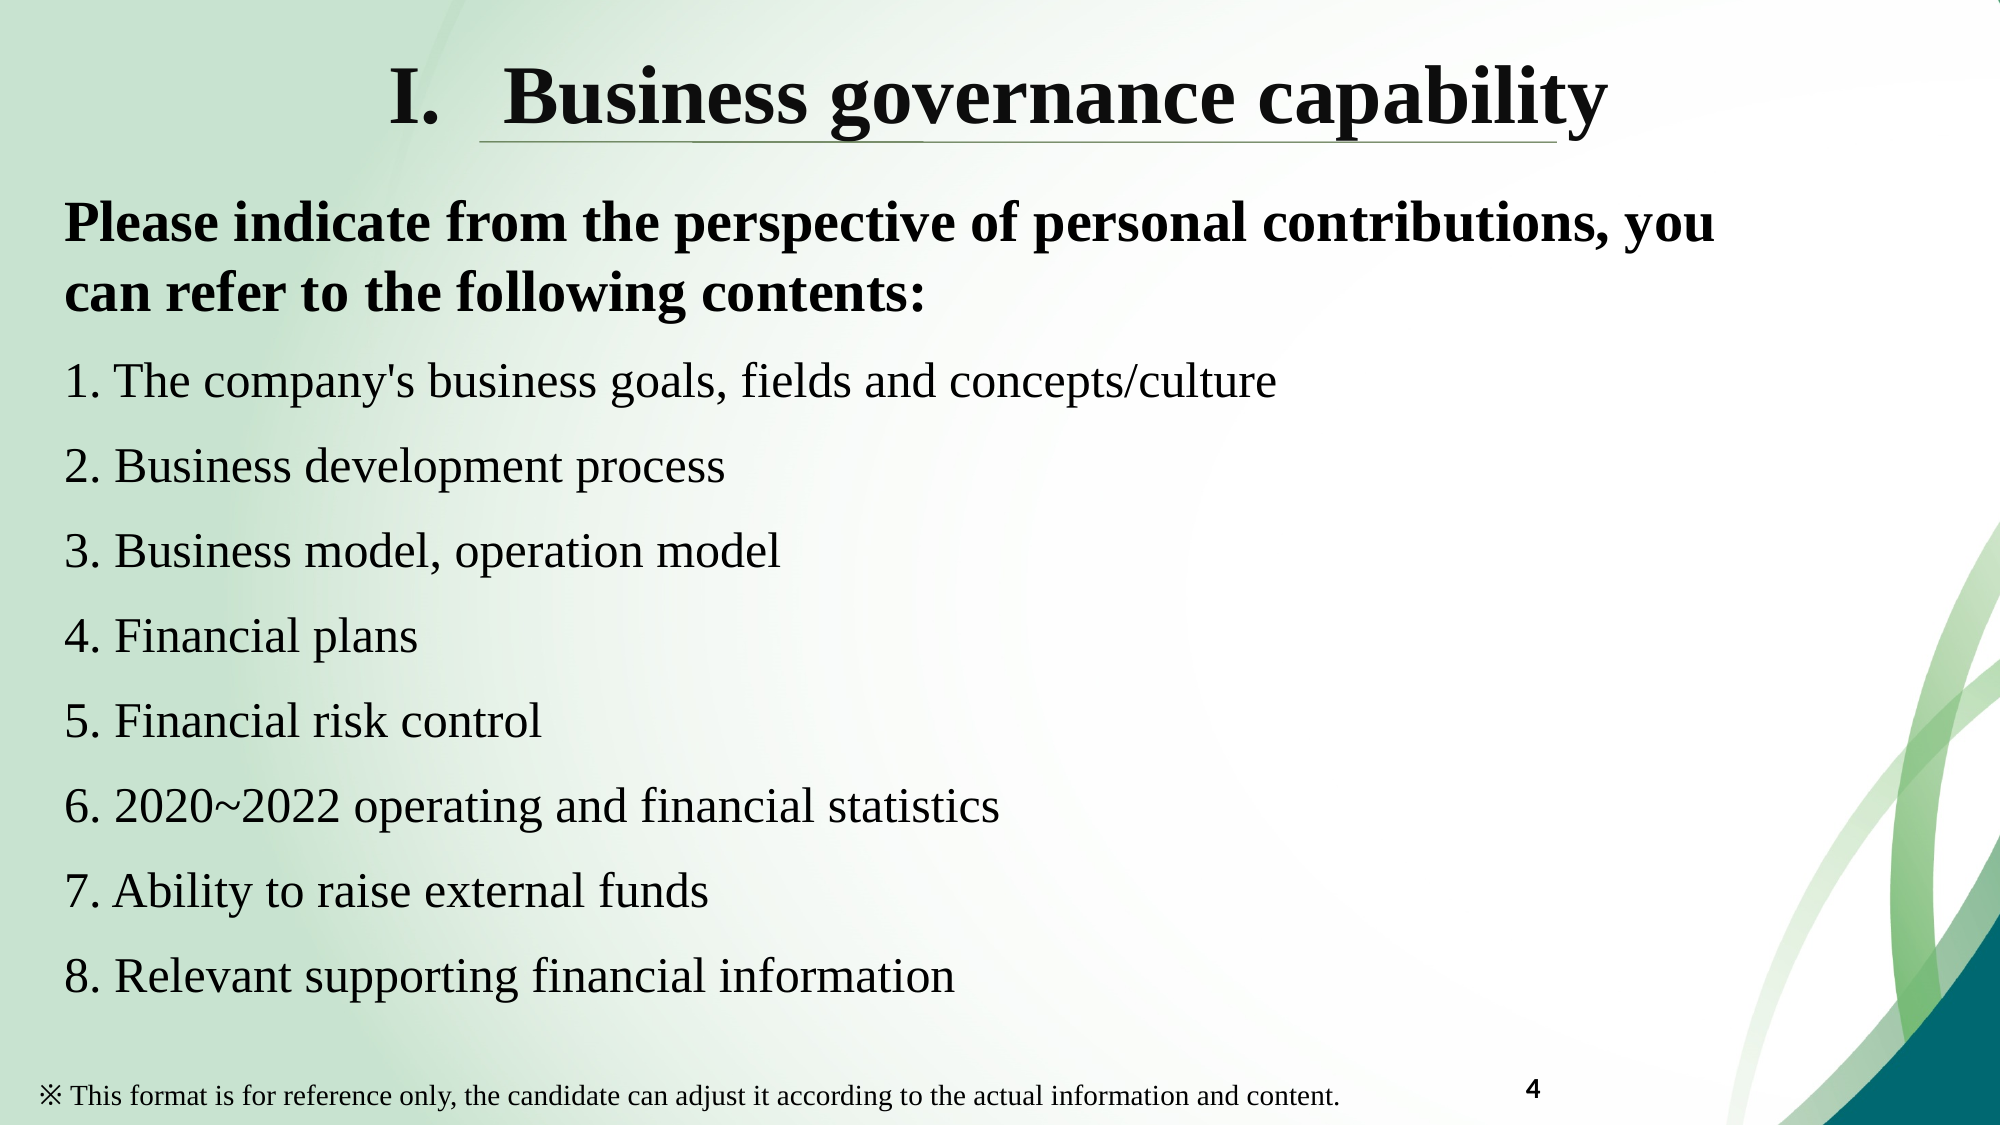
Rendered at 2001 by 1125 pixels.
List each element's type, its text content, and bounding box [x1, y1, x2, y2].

text_box Please indicate from the perspective of personal contributions, you can refer to the following contents: 1. The company's business goals, fields and concepts/culture 2. Business development process 3. Business model, operation model 4. Financial plans 5. Financial risk control 6. 2020~2022 operating and financial statistics 7. Ability to raise external funds 8. Relevant supporting financial information [57, 168, 1818, 1018]
text_box ※ This format is for reference only, the candidate can adjust it according to the actual information and content. [32, 1051, 1349, 1125]
text_box 4 [1518, 1053, 1969, 1114]
title I. Business governance capability [3, 36, 1996, 139]
